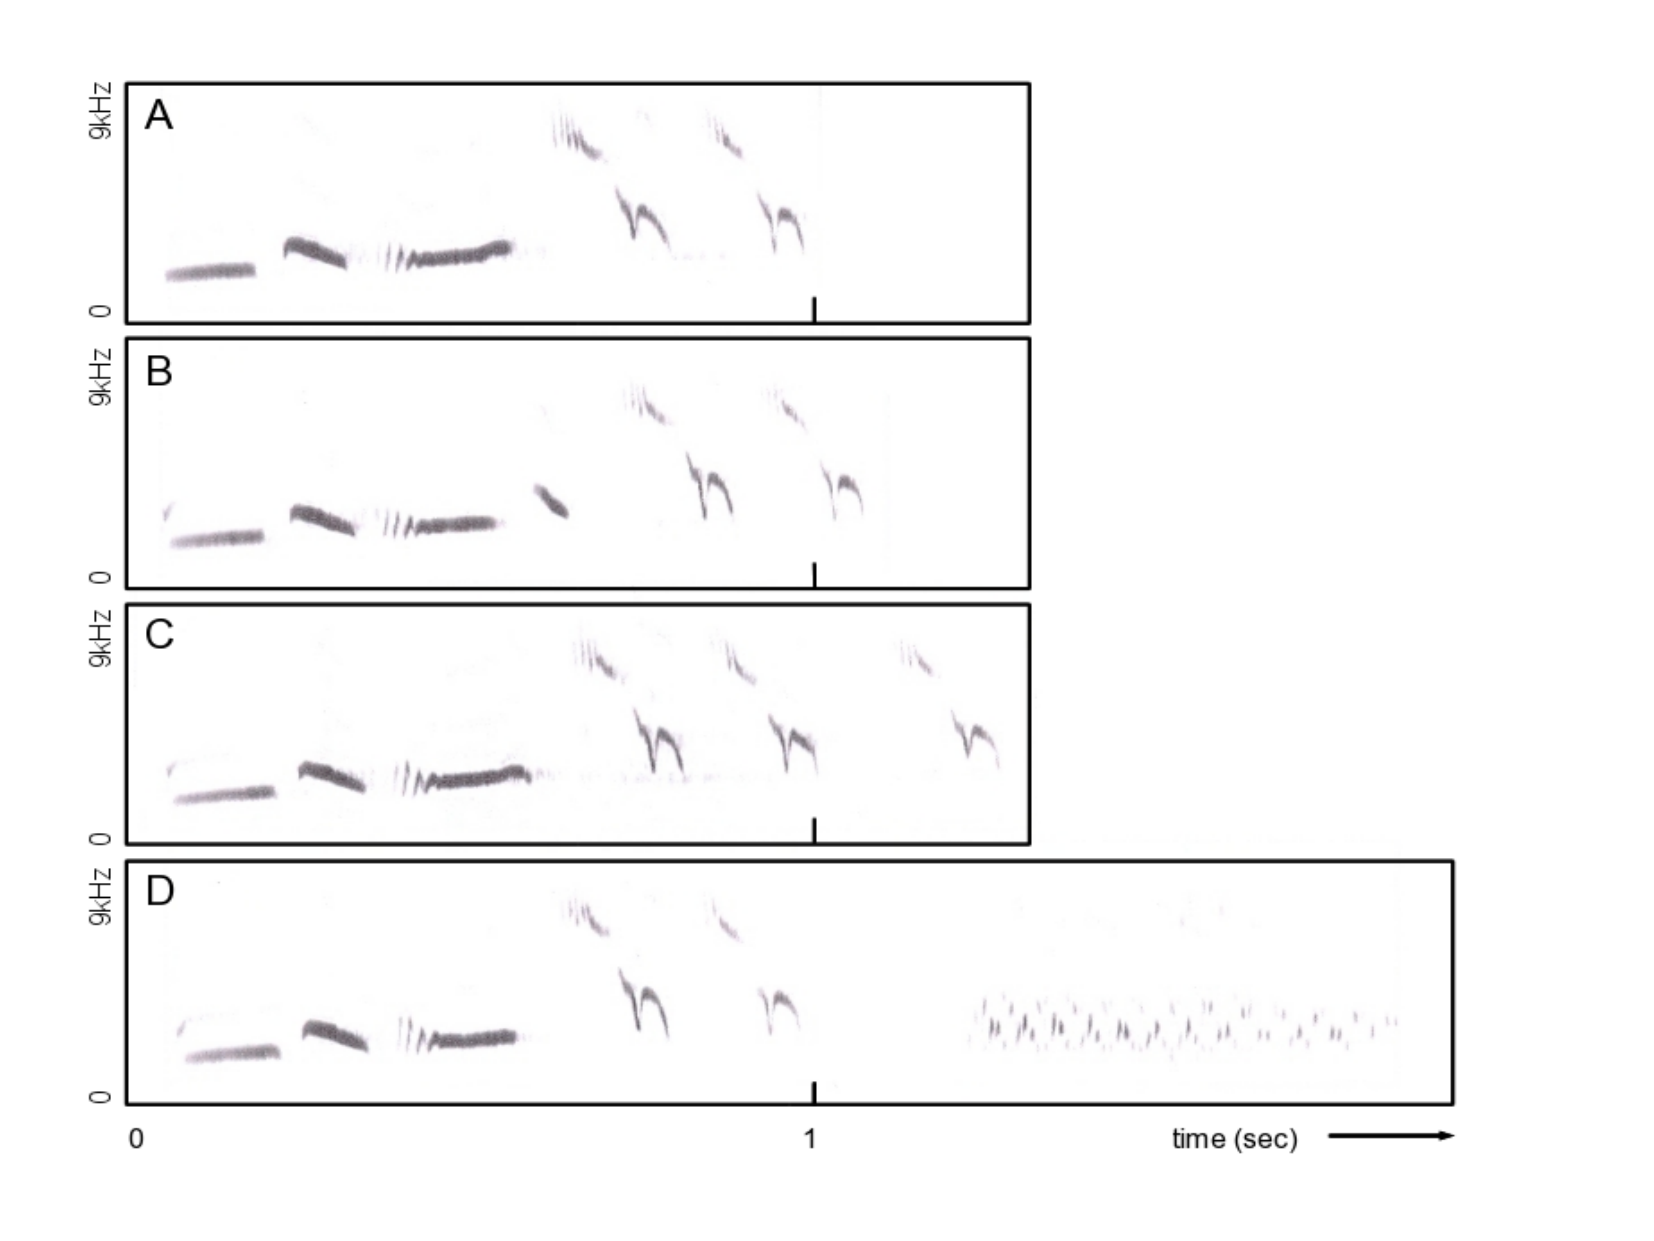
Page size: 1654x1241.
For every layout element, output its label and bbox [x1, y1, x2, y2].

picture [59, 21, 1521, 1241]
